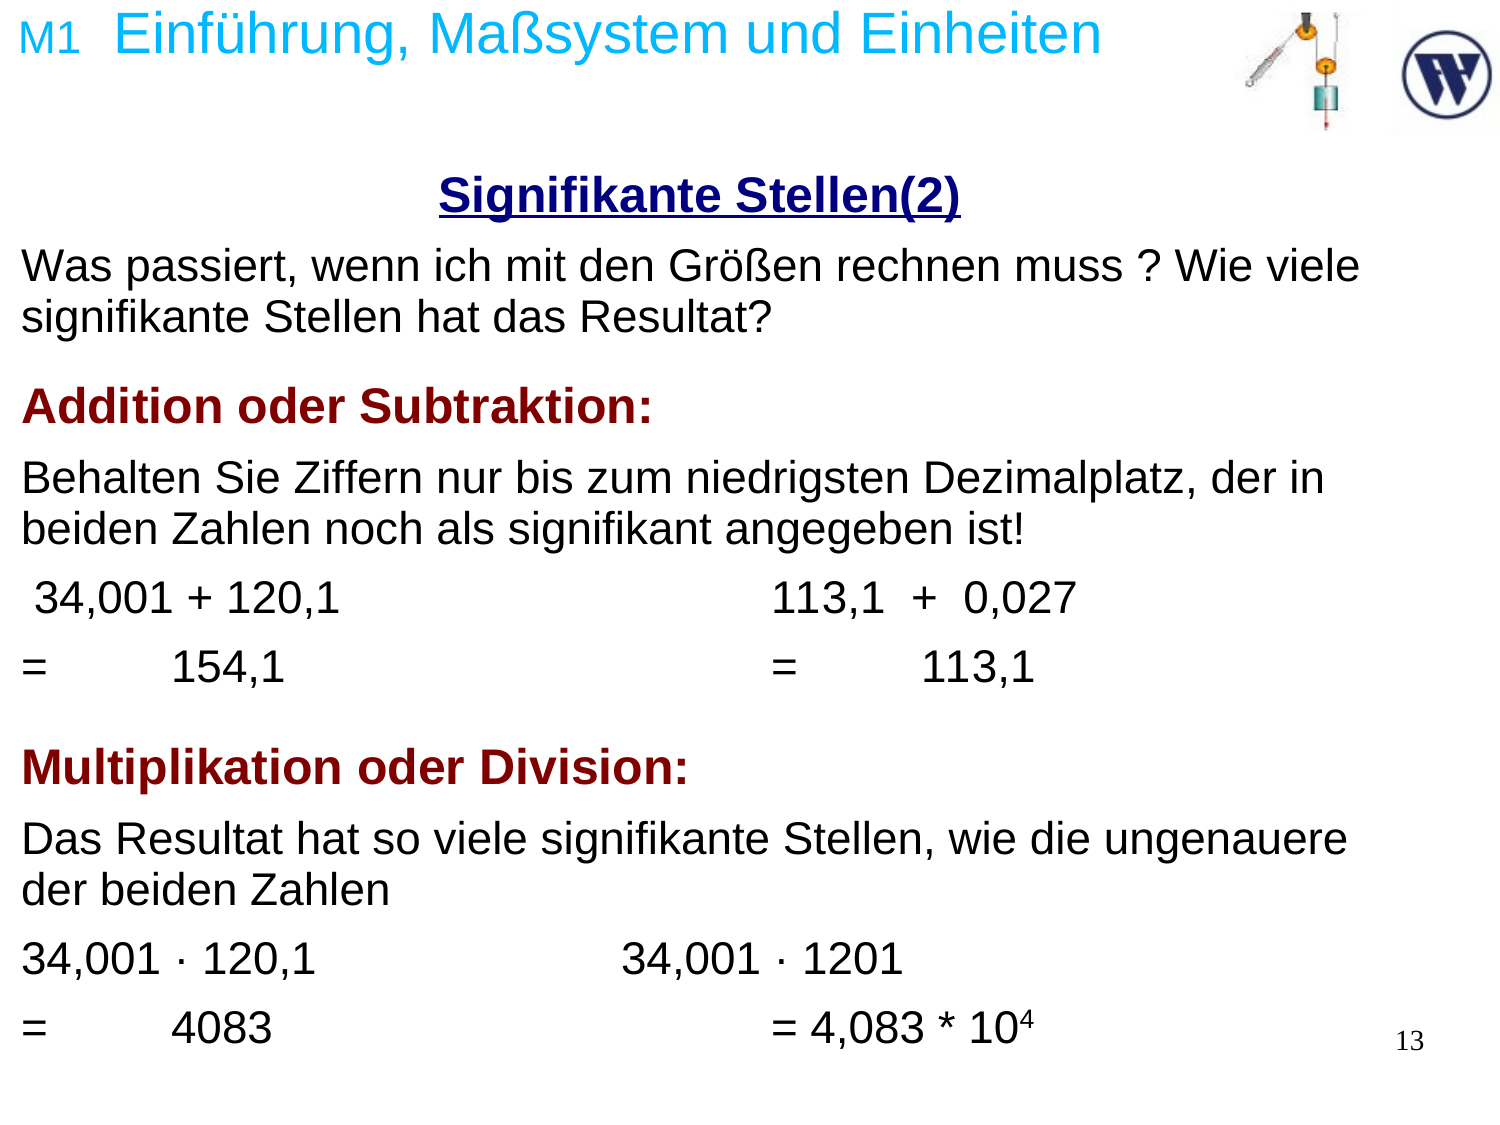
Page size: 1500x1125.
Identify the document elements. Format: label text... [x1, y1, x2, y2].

picture [1391, 0, 1500, 136]
picture [1234, 0, 1363, 133]
text_box Signifikante Stellen(2) Was passiert, wenn ich mit den Größen rechnen muss ? Wie viele signifikante Stellen hat das Resultat? Addition oder Subtraktion: Behalten Sie Ziffern nur bis zum niedrigsten Dezimalplatz, der in beiden Zahlen noch als signifikant angegeben ist! 34,001 + 120,1 113,1 + 0,027 = 154,1 = 113,1 Multiplikation oder Division: Das Resultat hat so viele signifikante Stellen, wie die ungenauere der beiden Zahlen 34,001 · 120,1 34,001 · 1201 = 4083 = 4,083 * 104 [6, 159, 1394, 1061]
